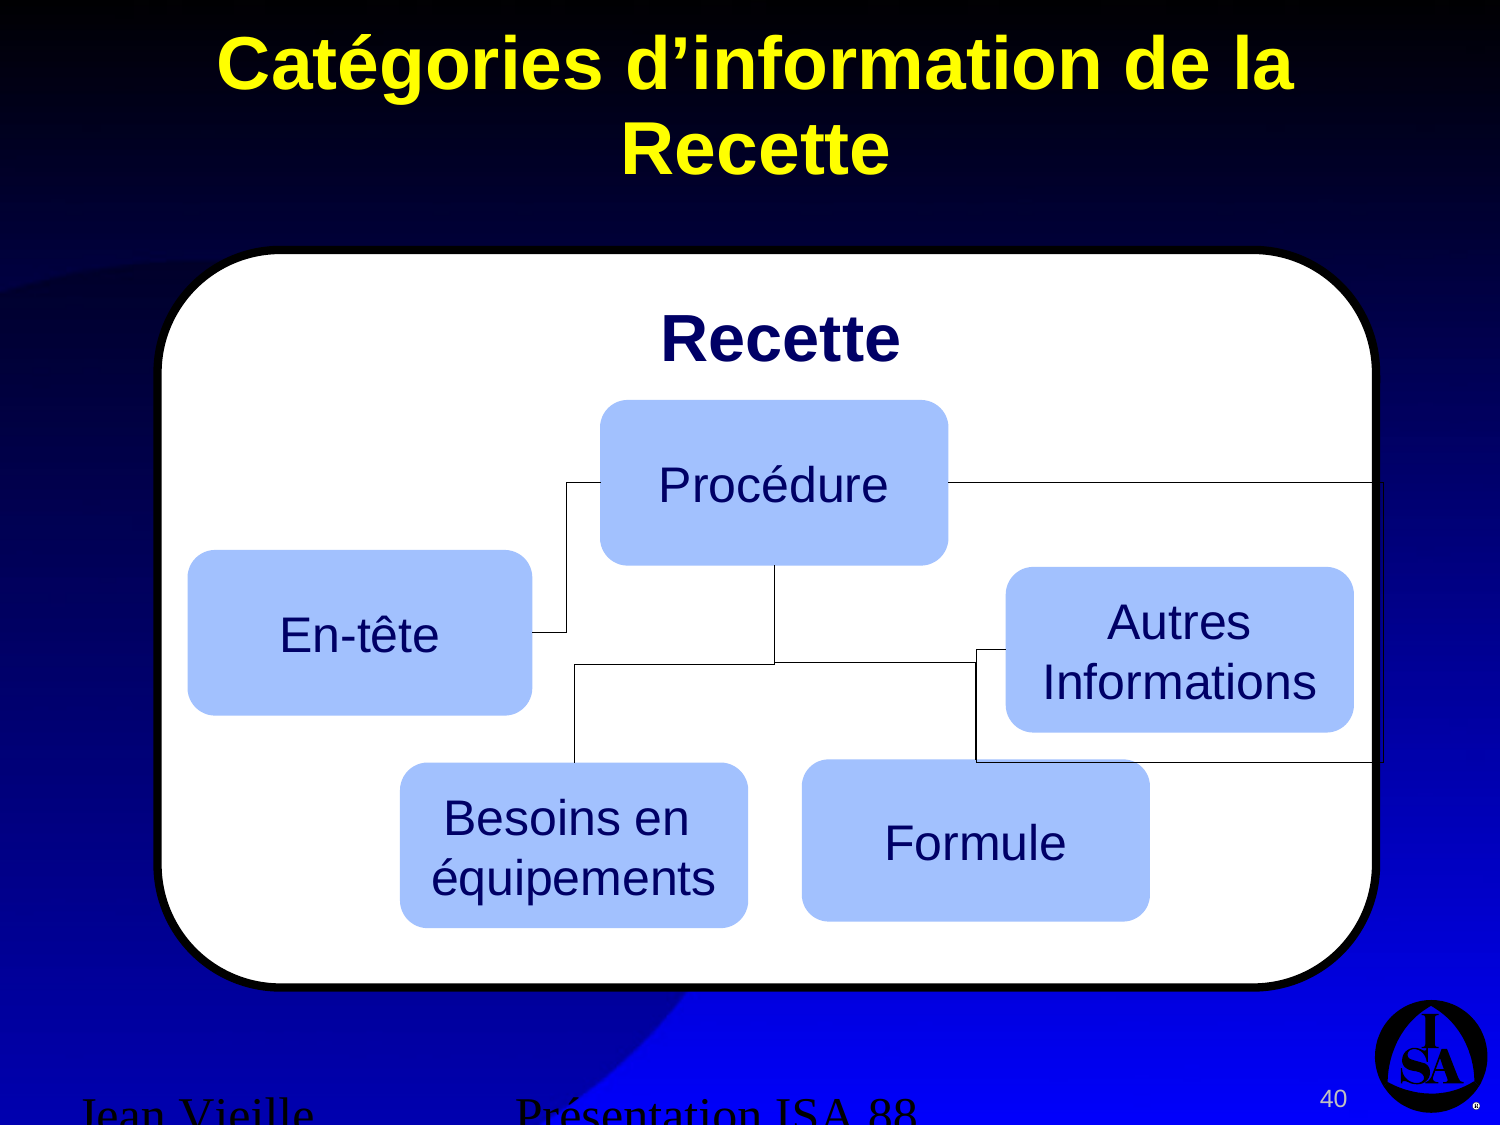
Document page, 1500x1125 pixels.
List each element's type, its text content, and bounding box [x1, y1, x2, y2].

picture [298, 1110, 308, 1118]
picture [873, 1116, 886, 1125]
picture [524, 1101, 535, 1117]
picture [745, 1111, 754, 1125]
text_box En-tête [187, 549, 533, 716]
picture [668, 1120, 677, 1125]
picture [631, 1111, 640, 1125]
picture [828, 1121, 843, 1125]
text_box Recette [645, 287, 917, 382]
picture [899, 1101, 910, 1114]
picture [234, 1110, 244, 1118]
text_box Besoins en équipements [399, 762, 749, 929]
text_box Procédure [600, 399, 949, 566]
picture [874, 1101, 885, 1114]
picture [124, 1120, 133, 1125]
picture [565, 1110, 575, 1118]
picture [830, 1103, 841, 1118]
picture [102, 1110, 112, 1118]
picture [0, 0, 1500, 1125]
text_box [157, 249, 1377, 988]
text_box Formule [801, 759, 1150, 922]
title Catégories d’information de la Recette [75, 12, 1438, 201]
picture [148, 1111, 157, 1125]
picture [607, 1110, 617, 1118]
text_box Autres Informations [1005, 566, 1354, 733]
picture [718, 1110, 731, 1125]
text_box [775, 483, 1377, 762]
picture [898, 1116, 911, 1125]
